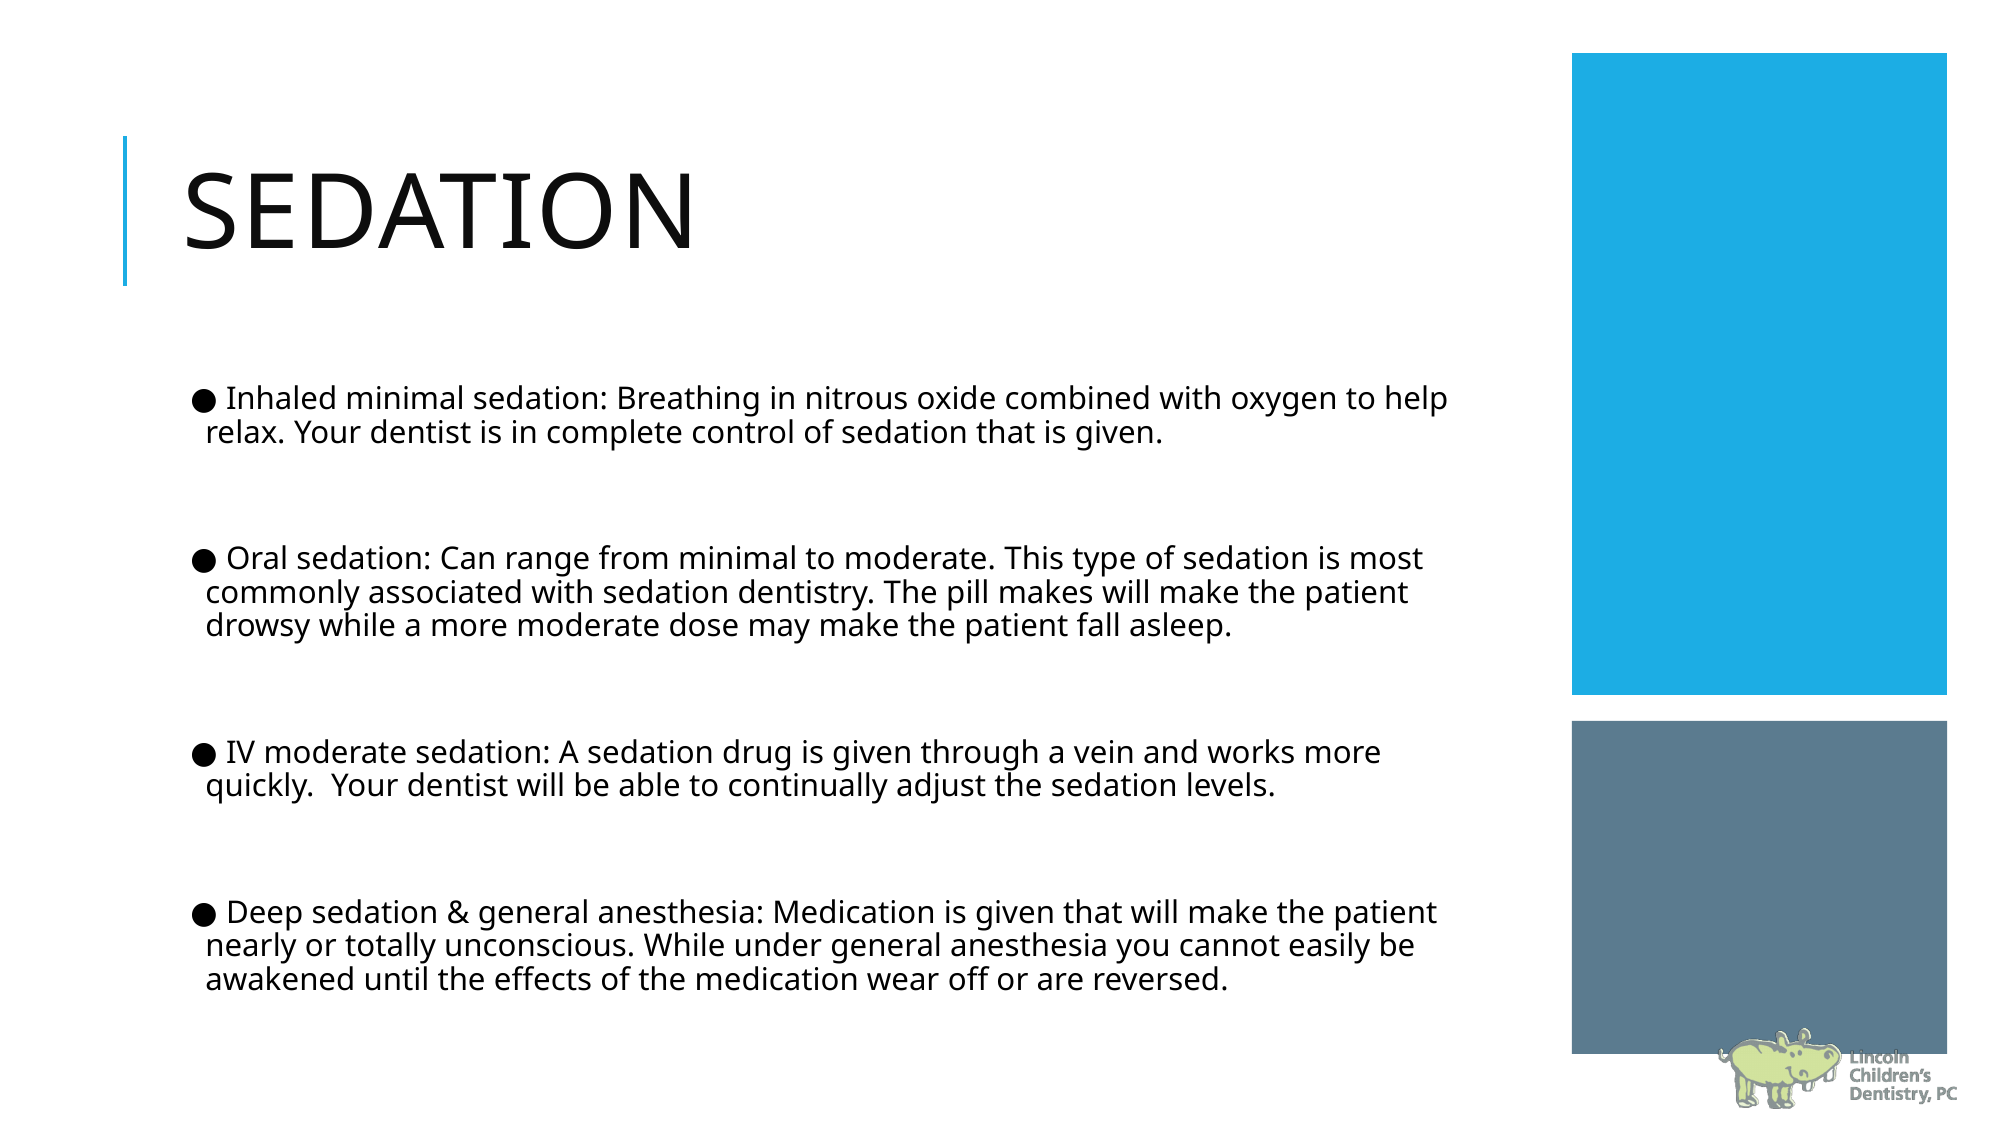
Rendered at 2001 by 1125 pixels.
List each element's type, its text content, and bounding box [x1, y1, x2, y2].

text_box [1572, 721, 1947, 1054]
text_box [1572, 53, 1947, 695]
title sedation [168, 96, 1484, 343]
list ● Inhaled minimal sedation: Breathing in nitrous oxide combined with oxygen to help relax. Your dentist is in complete control of sedation that is given. ● Oral sedation: Can range from minimal to moderate. This type of sedation is most commonly associated with sedation dentistry. The pill makes will make the patient drowsy while a more moderate dose may make the patient fall asleep. ● IV moderate sedation: A sedation drug is given through a vein and works more quickly. Your dentist will be able to continually adjust the sedation levels. ● Deep sedation & general anesthesia: Medication is given that will make the patient nearly or totally unconscious. While under general anesthesia you cannot easily be awakened until the effects of the medication wear off or are reversed. [168, 375, 1484, 1036]
picture [1717, 1028, 1957, 1109]
